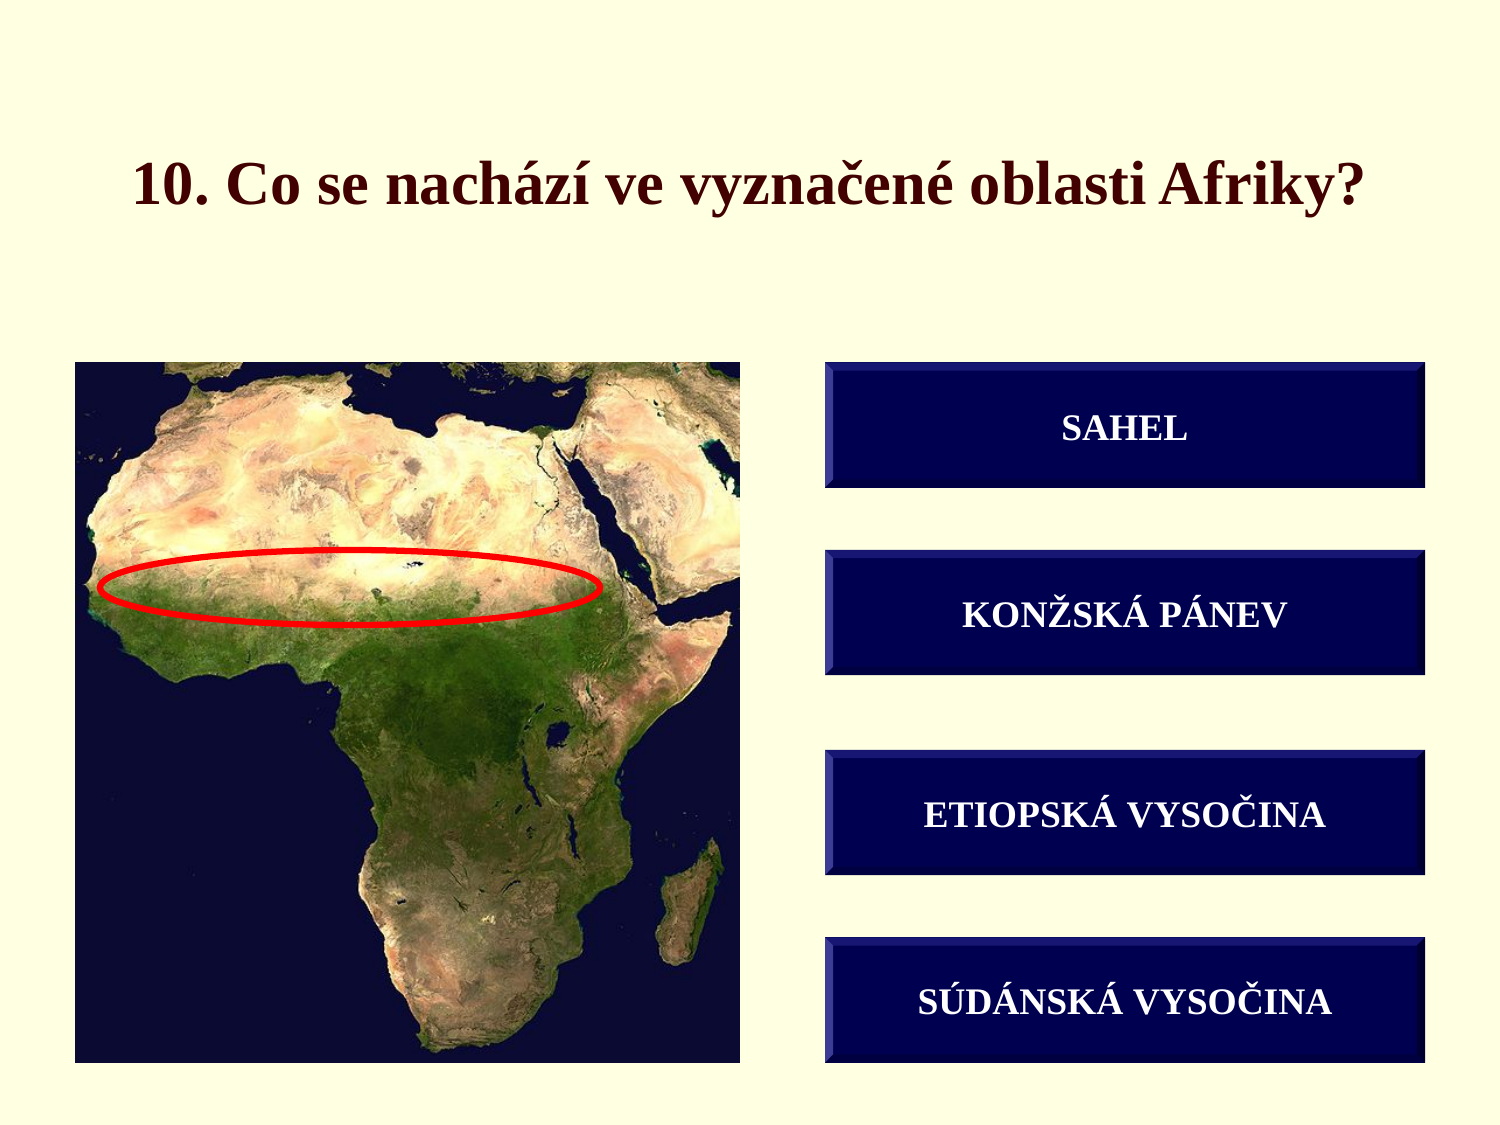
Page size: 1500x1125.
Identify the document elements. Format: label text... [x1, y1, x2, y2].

text_box ETIOPSKÁ VYSOČINA [834, 759, 1416, 866]
text_box KONŽSKÁ PÁNEV [834, 559, 1416, 666]
title 10. Co se nachází ve vyznačené oblasti Afriky? [0, 135, 1500, 225]
text_box [75, 362, 740, 1063]
text_box SAHEL [834, 371, 1416, 479]
text_box SÚDÁNSKÁ VYSOČINA [834, 946, 1416, 1054]
